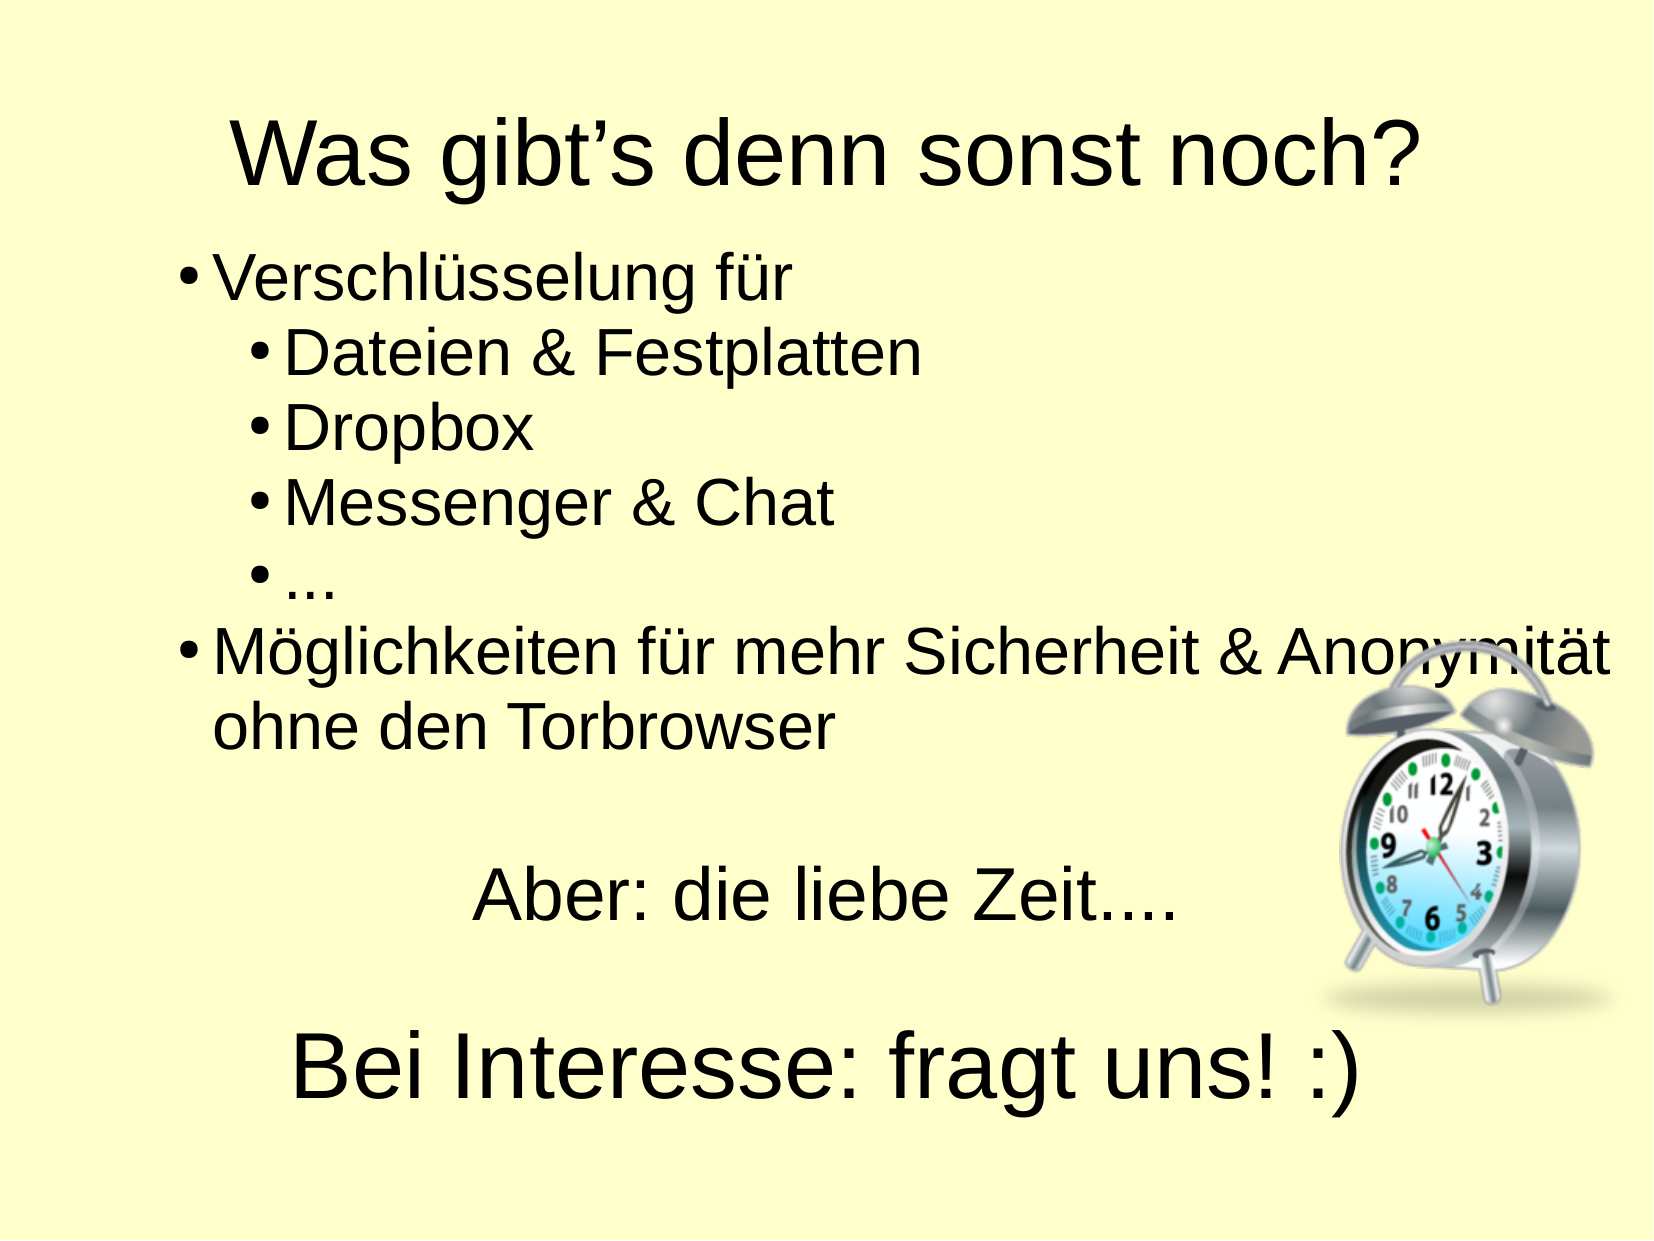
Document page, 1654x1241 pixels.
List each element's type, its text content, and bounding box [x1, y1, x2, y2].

subtitle Verschlüsselung für Dateien & Festplatten Dropbox Messenger & Chat ... Möglichkeiten für mehr Sicherheit & Anonymität ohne den Torbrowser [177, 190, 1654, 790]
title Bei Interesse: fragt uns! :) [82, 999, 1571, 1170]
picture [1263, 627, 1654, 1028]
title Was gibt’s denn sonst noch? [82, 49, 1571, 257]
title Aber: die liebe Zeit.... [82, 790, 1263, 999]
